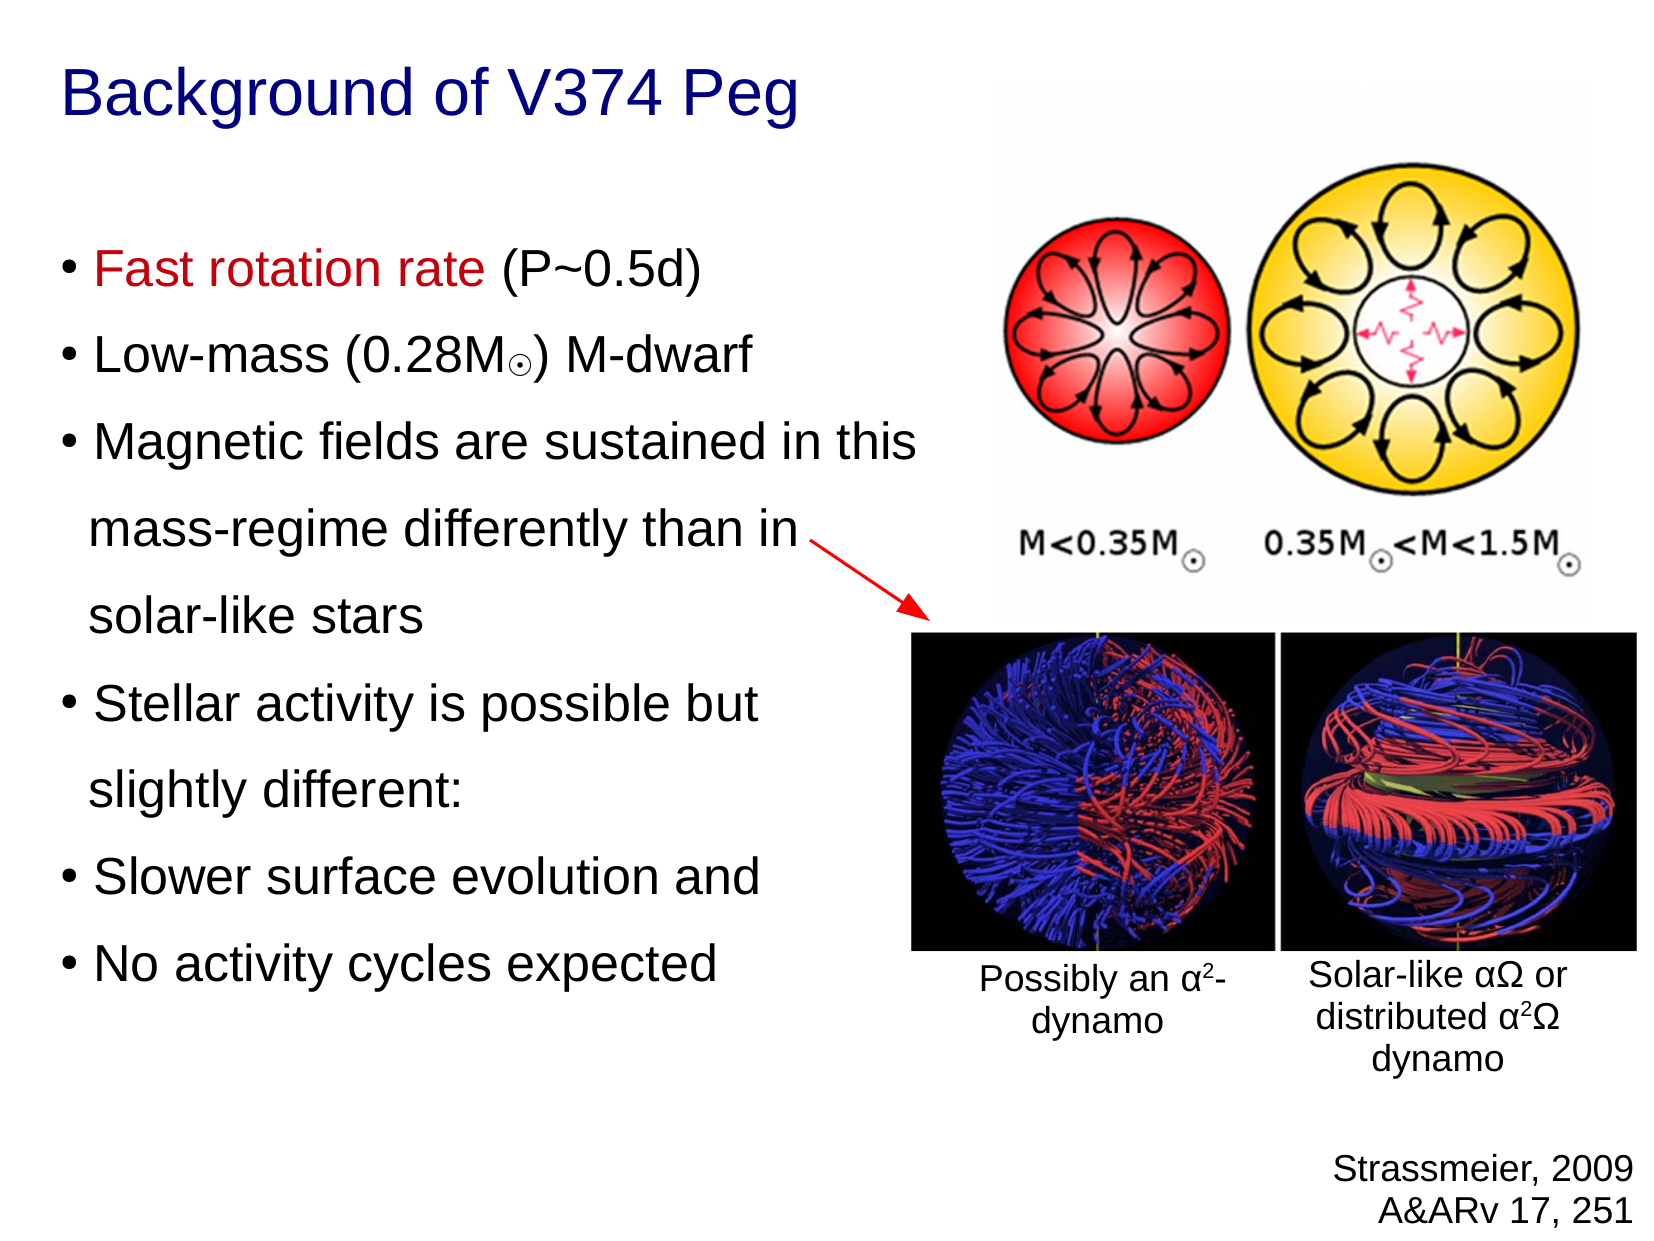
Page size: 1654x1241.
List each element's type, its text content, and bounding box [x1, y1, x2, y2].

text_box Possibly an α2-dynamo [930, 949, 1266, 1051]
text_box Solar-like αΩ or distributed α2Ω dynamo [1230, 945, 1646, 1090]
picture [946, 83, 1648, 962]
text_box Strassmeier, 2009 A&ARv 17, 251 [1290, 1140, 1649, 1239]
text_box Fast rotation rate (P~0.5d) Low-mass (0.28M☉) M-dwarf Magnetic fields are sustained in this mass-regime differently than in solar-like stars Stellar activity is possible but slightly different: Slower surface evolution and No activity cycles expected [60, 210, 946, 1201]
text_box Background of V374 Peg [60, 34, 1516, 150]
